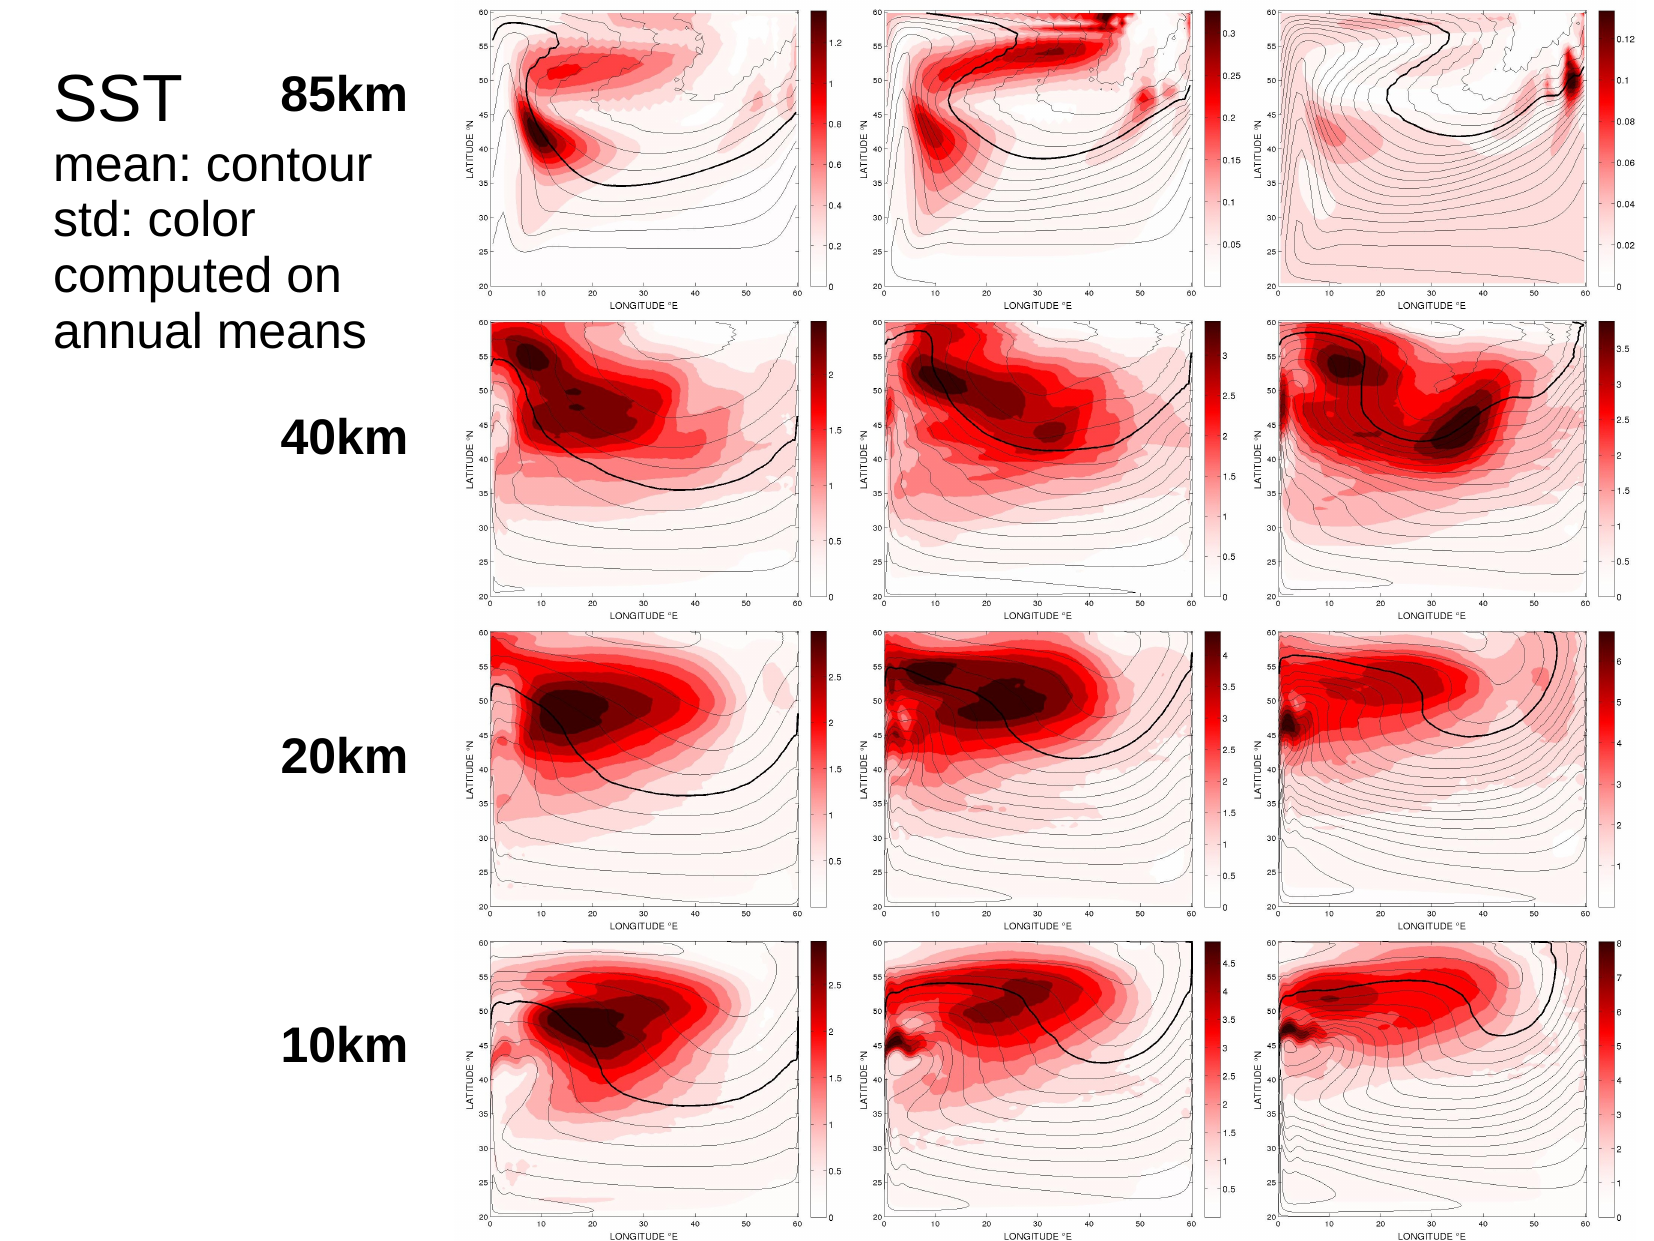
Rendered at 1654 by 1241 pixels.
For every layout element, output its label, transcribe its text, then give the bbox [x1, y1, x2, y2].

title SST mean: contour std: color computed on annual means [53, 61, 454, 359]
picture [454, 0, 1636, 1241]
text_box 40km [265, 401, 424, 473]
text_box 20km [265, 720, 424, 792]
text_box 10km [265, 1010, 424, 1081]
text_box 85km [265, 59, 424, 130]
